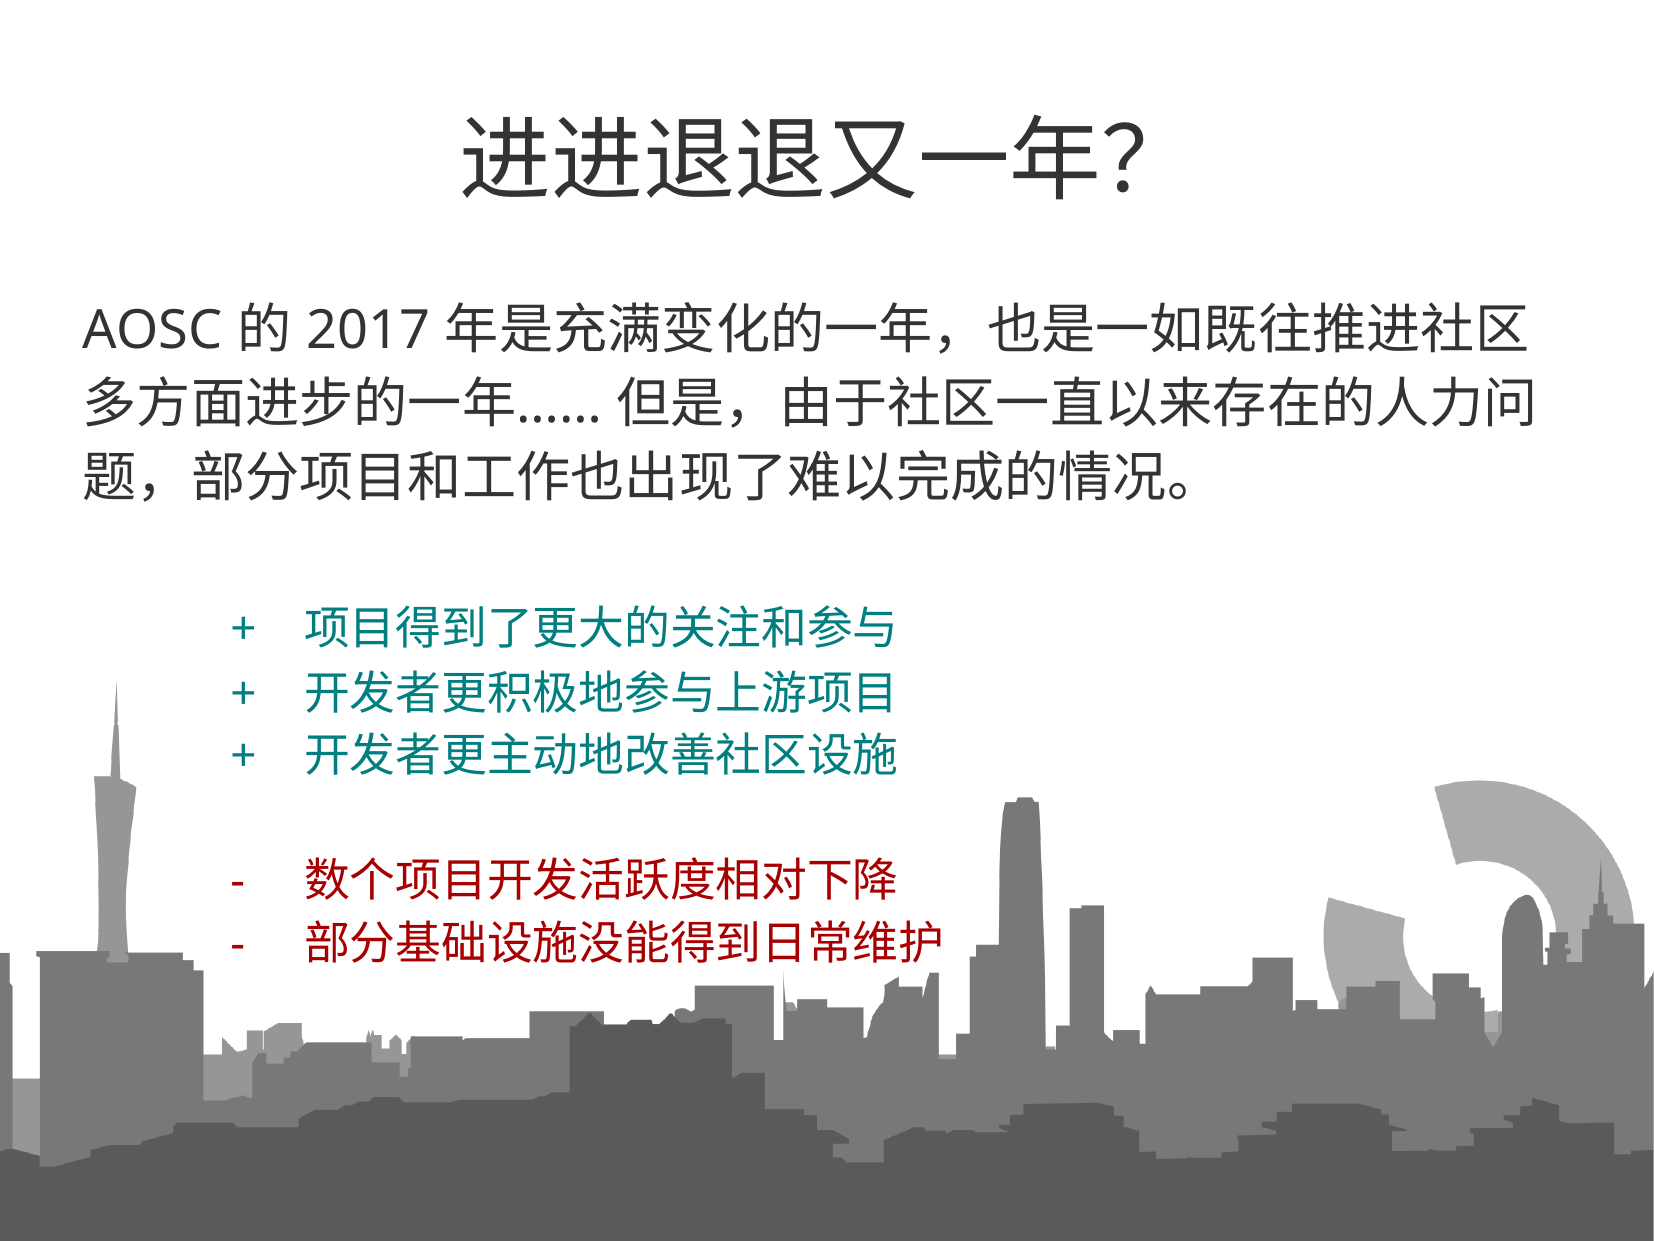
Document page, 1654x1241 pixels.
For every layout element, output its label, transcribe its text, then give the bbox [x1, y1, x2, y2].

picture [0, 0, 1654, 1241]
list AOSC的2017年是充满变化的一年，也是一如既往推进社区多方面进步的一年…… 但是，由于社区一直以来存在的人力问题，部分项目和工作也出现了难以完成的情况。 + 项目得到了更大的关注和参与 + 开发者更积极地参与上游项目 + 开发者更主动地改善社区设施 - 数个项目开发活跃度相对下降 - 部分基础设施没能得到日常维护 [82, 290, 1571, 1010]
title 进进退退又一年？ [82, 49, 1571, 257]
